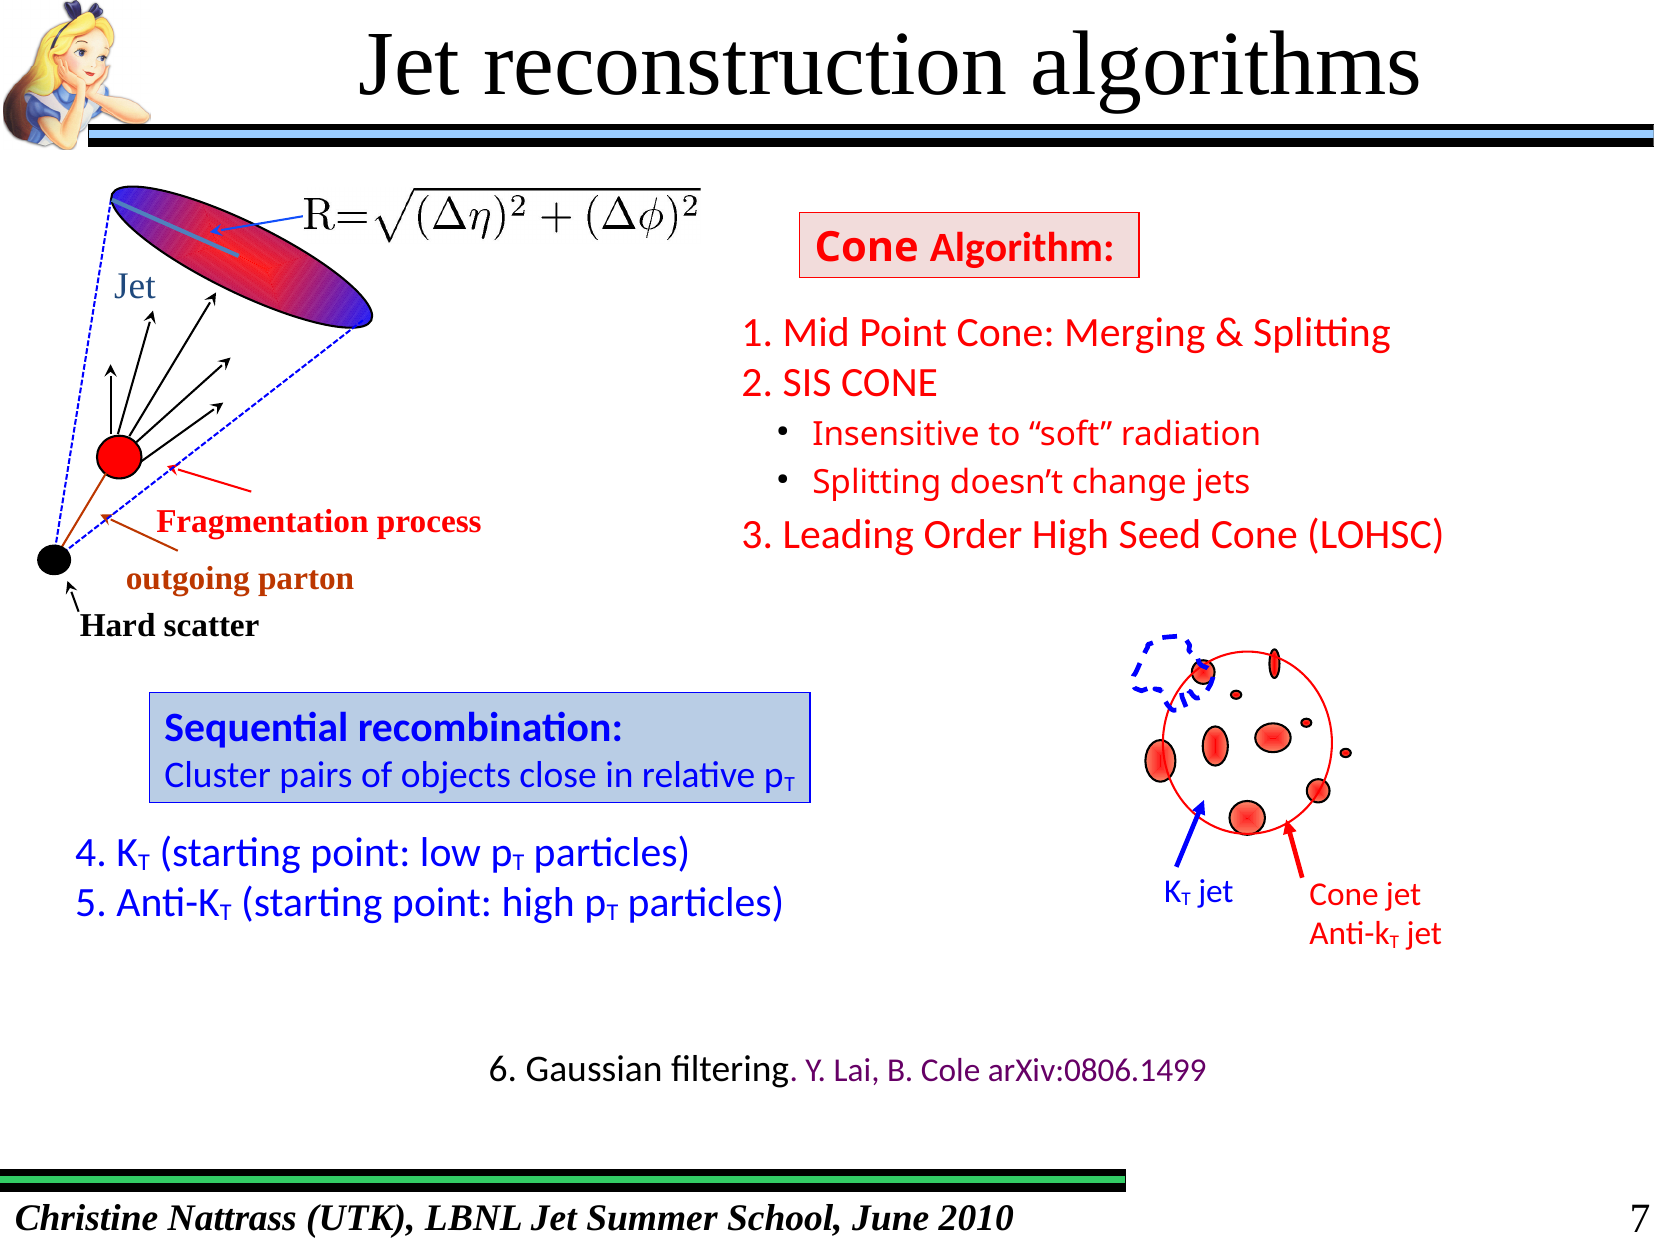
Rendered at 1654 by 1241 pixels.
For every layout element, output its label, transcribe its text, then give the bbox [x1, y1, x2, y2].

text_box Jet [98, 253, 172, 314]
text_box [96, 435, 142, 479]
text_box Cone jet Anti-kT jet [1294, 864, 1486, 959]
text_box 1. Mid Point Cone: Merging & Splitting 2. SIS CONE Insensitive to “soft” radiation Splitting doesn’t change jets 3. Leading Order High Seed Cone (LOHSC) [726, 297, 1654, 623]
text_box [1301, 718, 1312, 727]
text_box KT jet [1149, 861, 1304, 917]
text_box [1192, 663, 1215, 684]
text_box [1229, 800, 1265, 832]
text_box [1314, 782, 1330, 803]
text_box 6. Gaussian filtering. Y. Lai, B. Cole arXiv:0806.1499 [473, 1036, 1470, 1097]
text_box [111, 186, 373, 328]
text_box Fragmentation process [141, 491, 505, 547]
title Jet reconstruction algorithms [129, 12, 1654, 115]
text_box [1145, 740, 1168, 782]
text_box [1230, 690, 1242, 699]
text_box [1340, 748, 1351, 758]
text_box [1269, 657, 1280, 678]
text_box Hard scatter [64, 595, 276, 651]
text_box [1255, 723, 1291, 753]
text_box [1164, 740, 1176, 776]
text_box [1306, 779, 1323, 800]
text_box Cone Algorithm: [799, 212, 1140, 278]
picture [3, 0, 151, 150]
text_box Sequential recombination: Cluster pairs of objects close in relative pT [149, 692, 810, 803]
text_box 4. KT (starting point: low pT particles) 5. Anti-KT (starting point: high pT particles) [60, 816, 1029, 982]
text_box [1202, 726, 1228, 766]
picture [303, 187, 701, 244]
text_box [38, 545, 71, 575]
text_box [1191, 663, 1198, 672]
text_box outgoing parton [110, 548, 370, 604]
text_box [1271, 649, 1279, 656]
